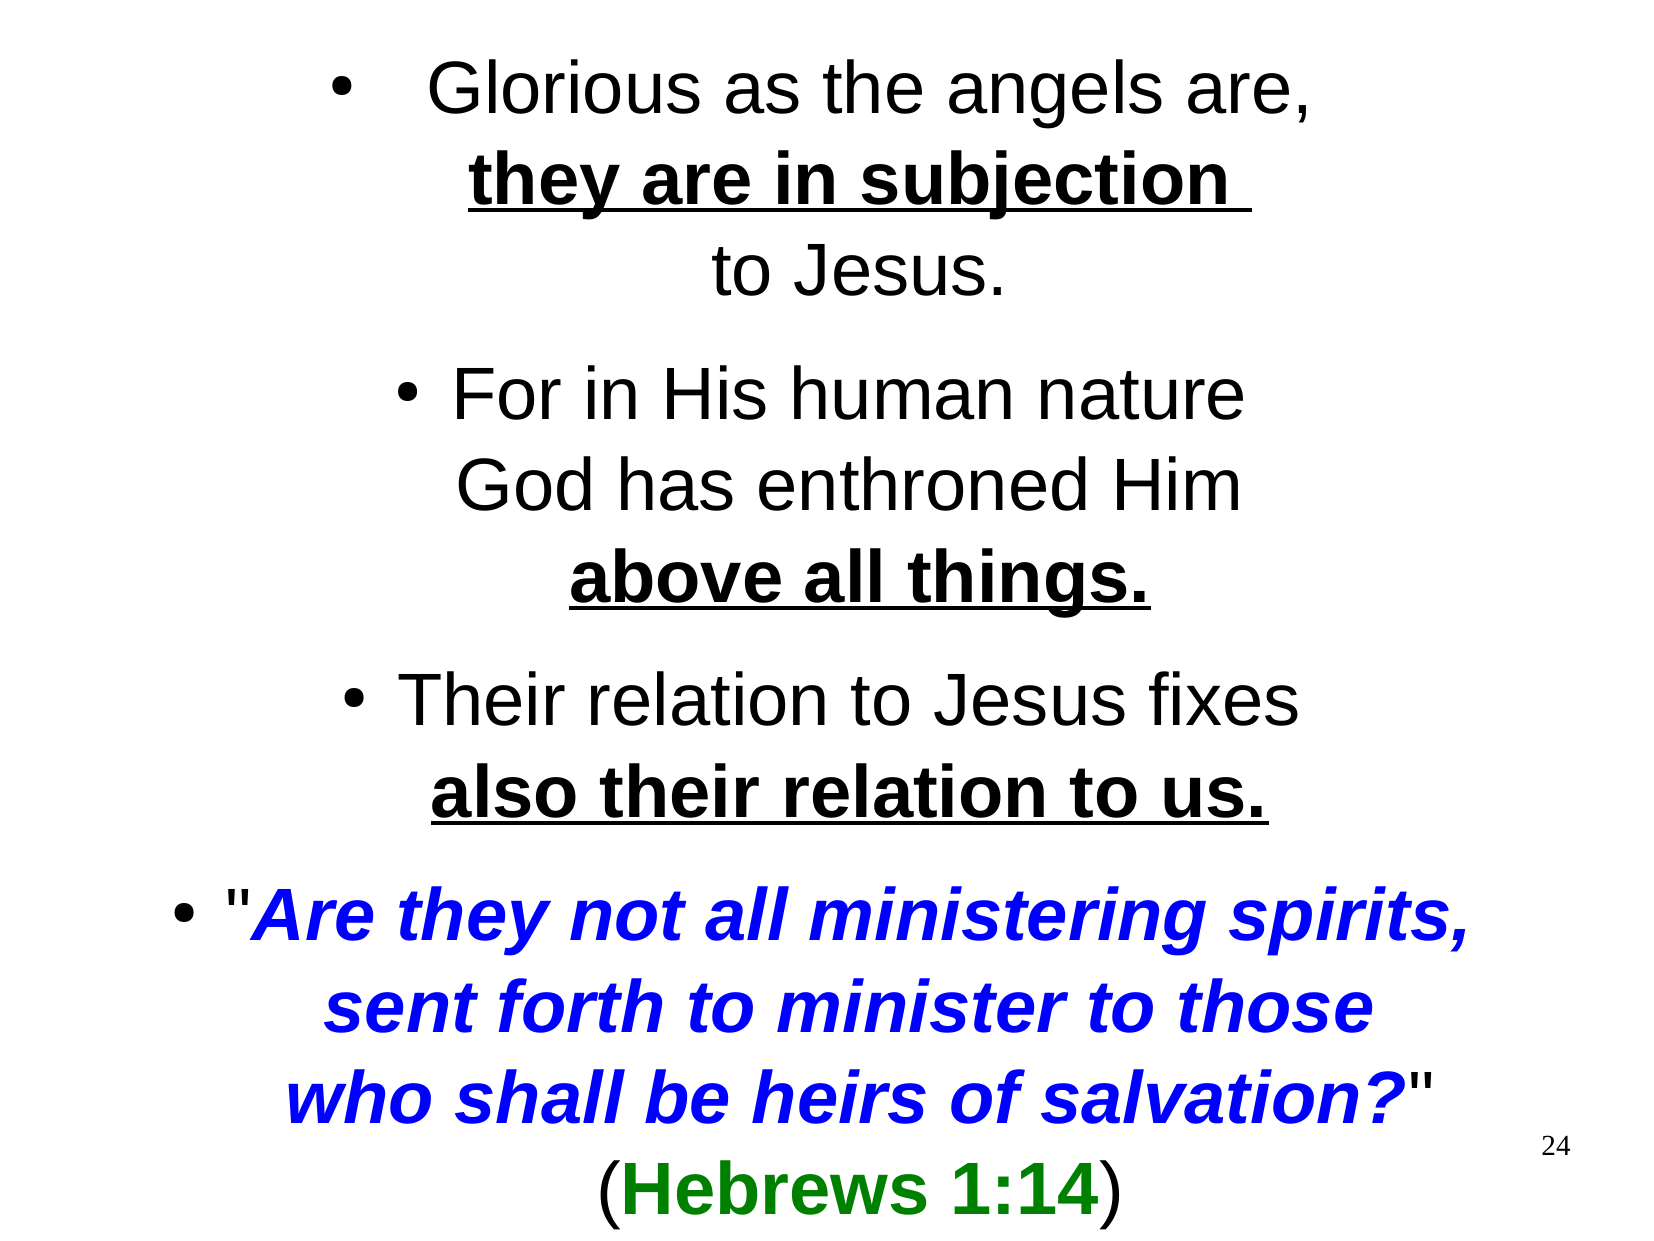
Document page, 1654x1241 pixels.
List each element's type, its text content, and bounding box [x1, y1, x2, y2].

list Glorious as the angels are, they are in subjection to Jesus. For in His human nature God has enthroned Him above all things. Their relation to Jesus fixes also their relation to us. "Are they not all ministering spirits, sent forth to minister to those who shall be heirs of salvation?" (Hebrews 1:14) [37, 37, 1613, 1238]
